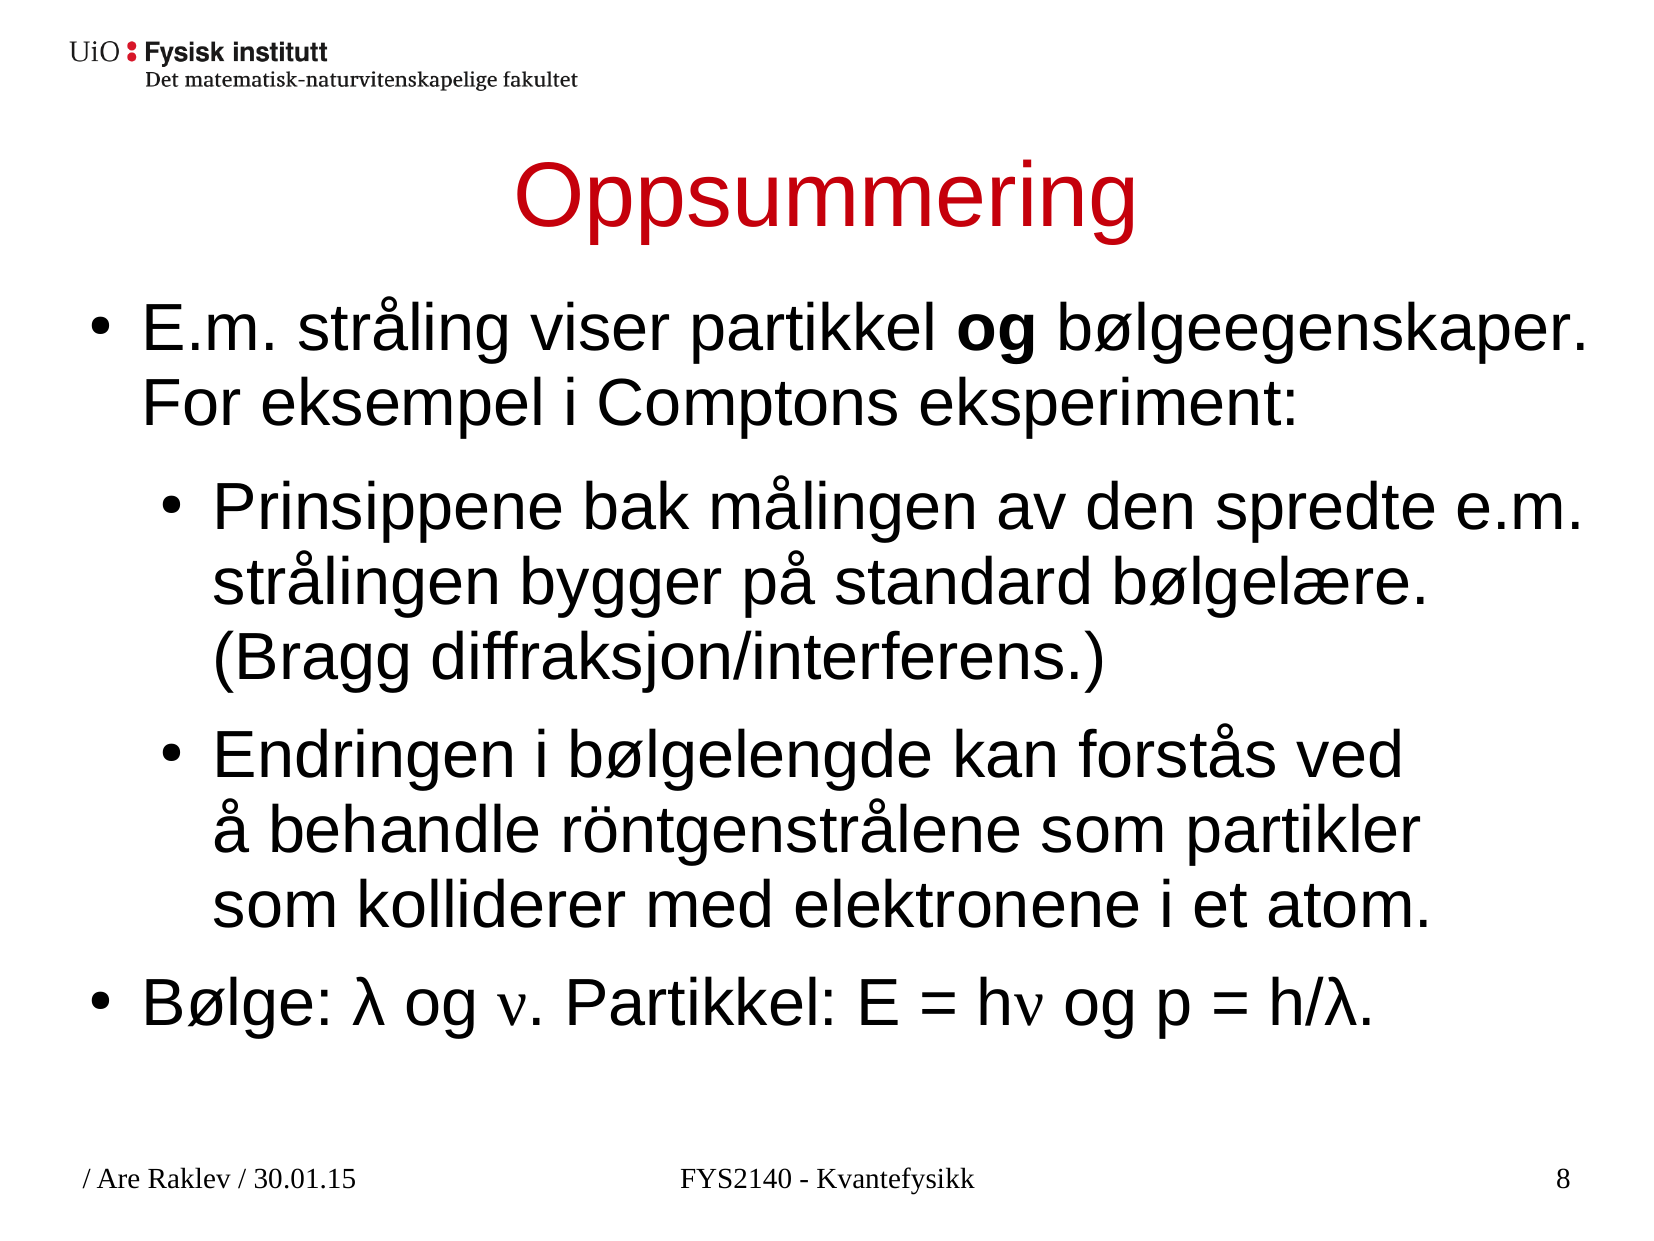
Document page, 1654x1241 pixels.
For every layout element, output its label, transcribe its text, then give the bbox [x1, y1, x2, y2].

title Oppsummering [82, 90, 1571, 290]
list E.m. stråling viser partikkel og bølgeegenskaper. For eksempel i Comptons eksperiment: Prinsippene bak målingen av den spredte e.m. strålingen bygger på standard bølgelære. (Bragg diffraksjon/interferens.) Endringen i bølgelengde kan forstås ved å behandle röntgenstrålene som partikler som kolliderer med elektronene i et atom. Bølge: λ og ν. Partikkel: E = hν og p = h/λ. [70, 290, 1601, 1094]
picture [68, 37, 581, 93]
